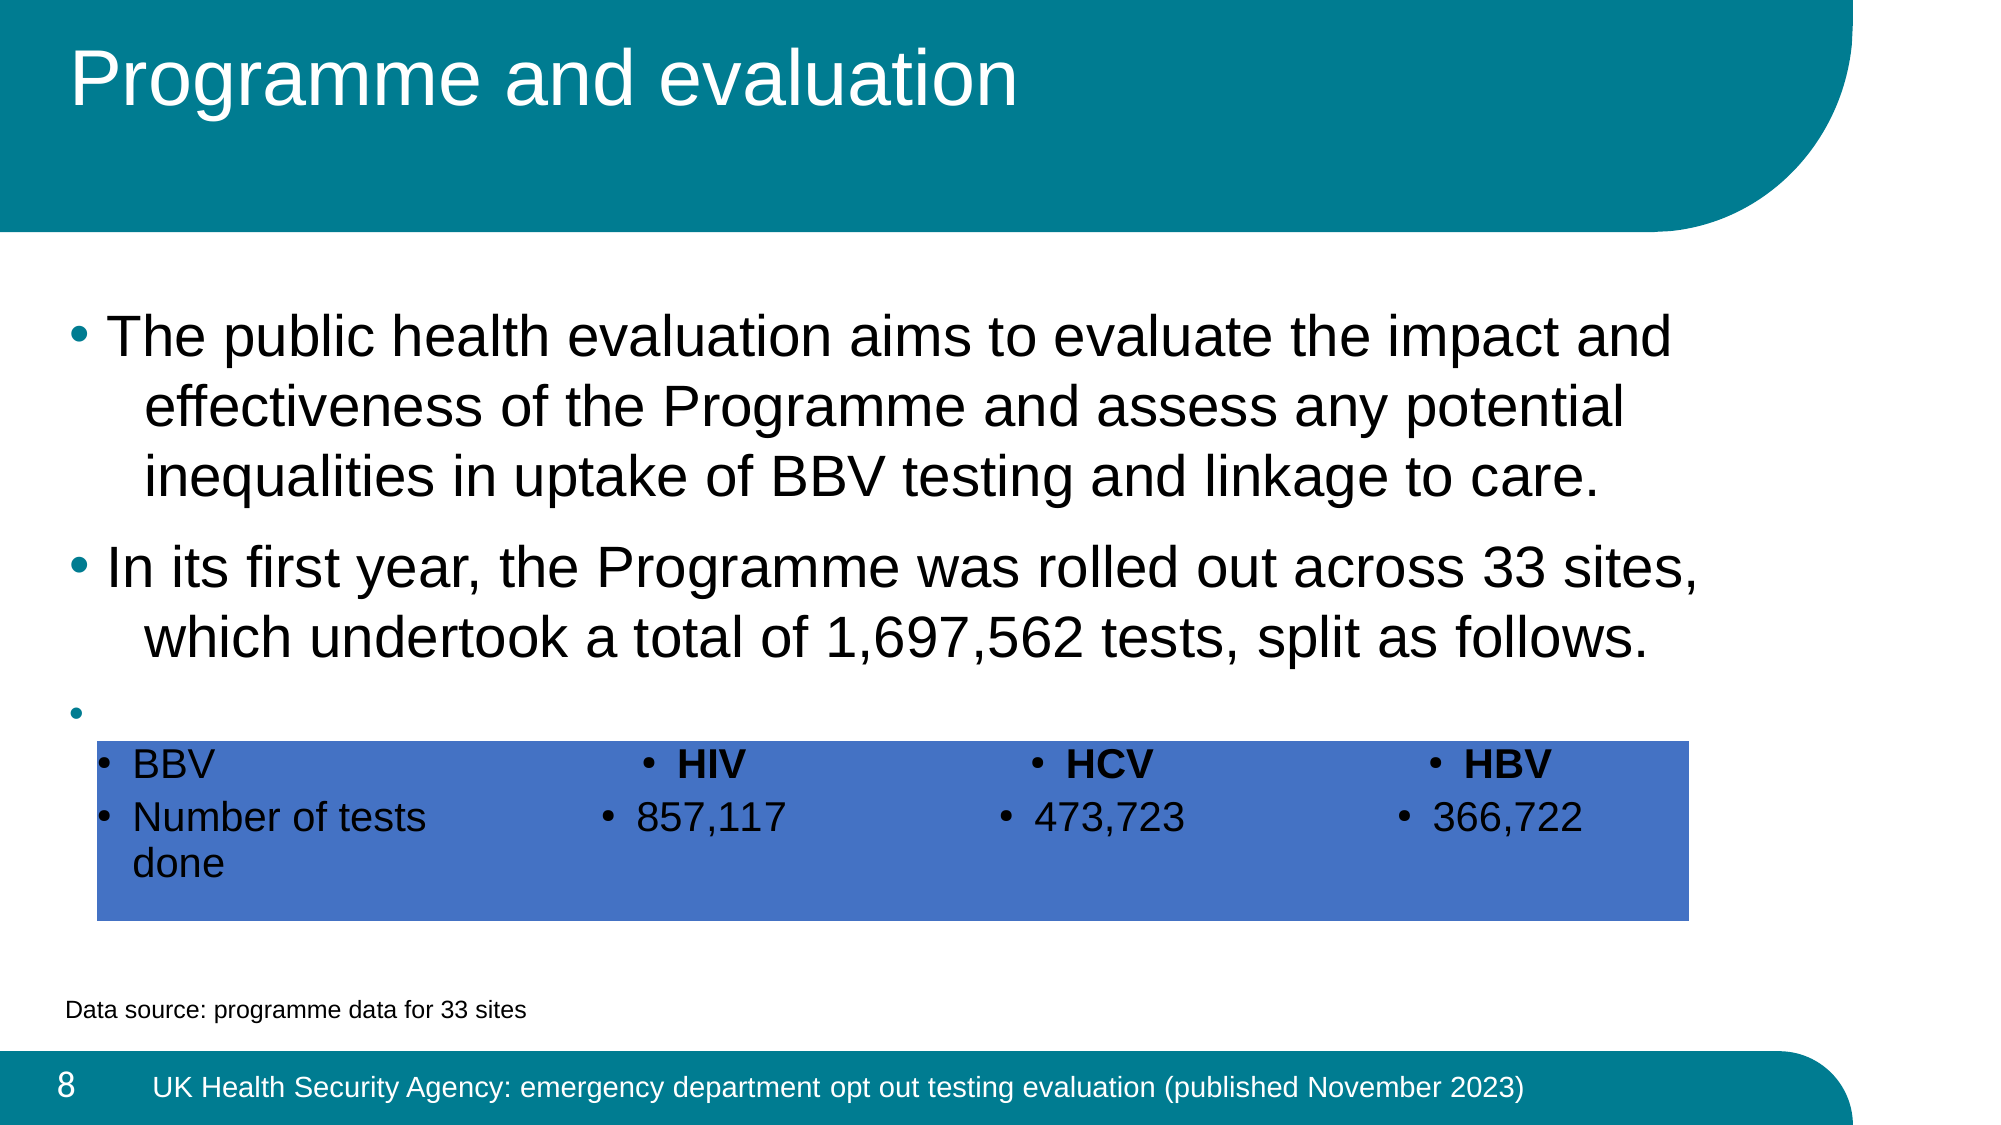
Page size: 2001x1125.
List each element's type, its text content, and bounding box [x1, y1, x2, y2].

table_header HBV [1291, 741, 1689, 794]
table_header HCV [893, 741, 1291, 794]
table_cell 857,117 [495, 794, 893, 921]
title Programme and evaluation [54, 29, 1780, 189]
table_header HIV [495, 741, 893, 794]
table_cell Number of tests done [97, 794, 495, 921]
text_box [41, 1053, 153, 1119]
list The public health evaluation aims to evaluate the impact and effectiveness of the Programme and assess any potential inequalities in uptake of BBV testing and linkage to care. In its first year, the Programme was rolled out across 33 sites, which undertook a total of 1,697,562 tests, split as follows. [54, 291, 1879, 1005]
table_header BBV [97, 741, 495, 794]
table_cell 366,722 [1291, 794, 1689, 921]
text_box UK Health Security Agency: emergency department opt out testing evaluation (published November 2023) [137, 1056, 1780, 1116]
table_cell 473,723 [893, 794, 1291, 921]
text_box Data source: programme data for 33 sites [50, 986, 1001, 1032]
